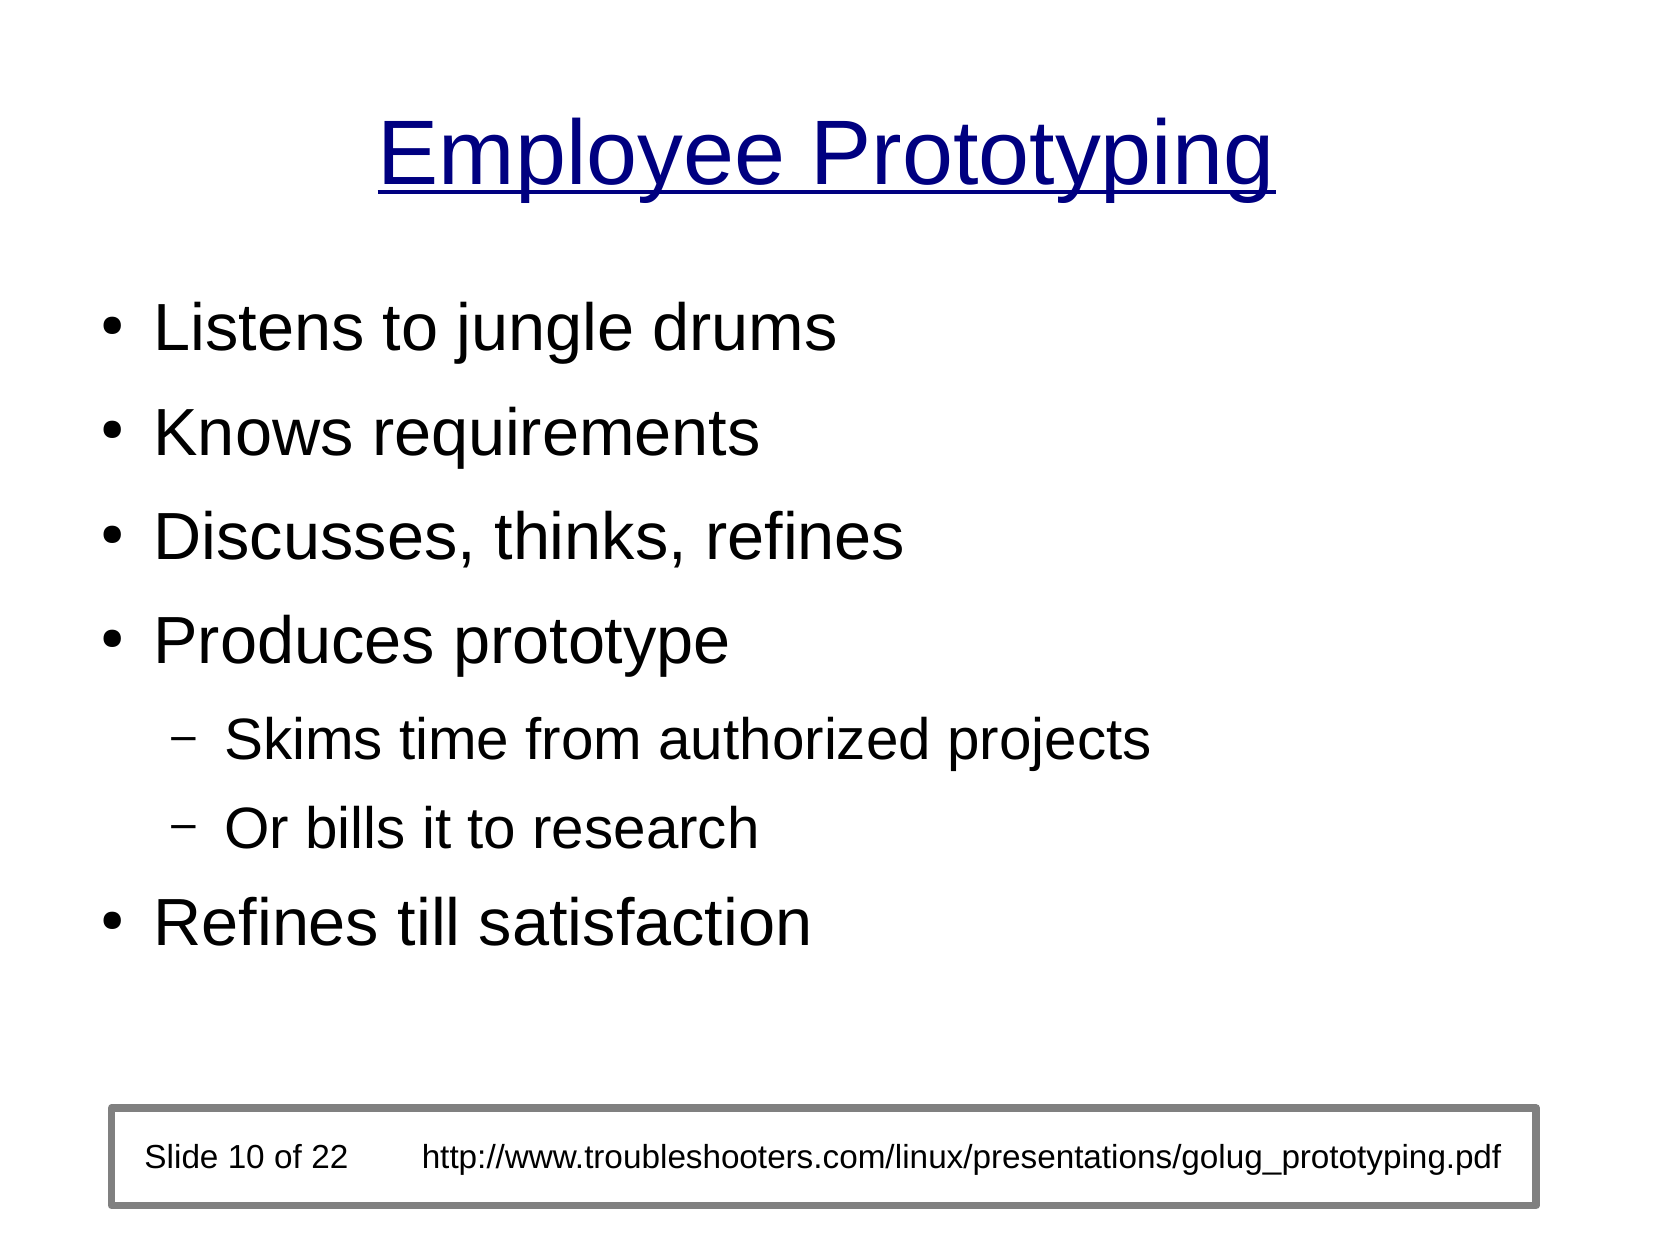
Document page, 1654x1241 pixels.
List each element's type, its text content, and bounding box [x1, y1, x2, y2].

text_box Slide <number> of 22 http://www.troubleshooters.com/linux/presentations/golug_prototyping.pdf [111, 1108, 1537, 1206]
list Listens to jungle drums Knows requirements Discusses, thinks, refines Produces prototype Skims time from authorized projects Or bills it to research Refines till satisfaction [82, 290, 1538, 1010]
title Employee Prototyping [82, 49, 1571, 257]
